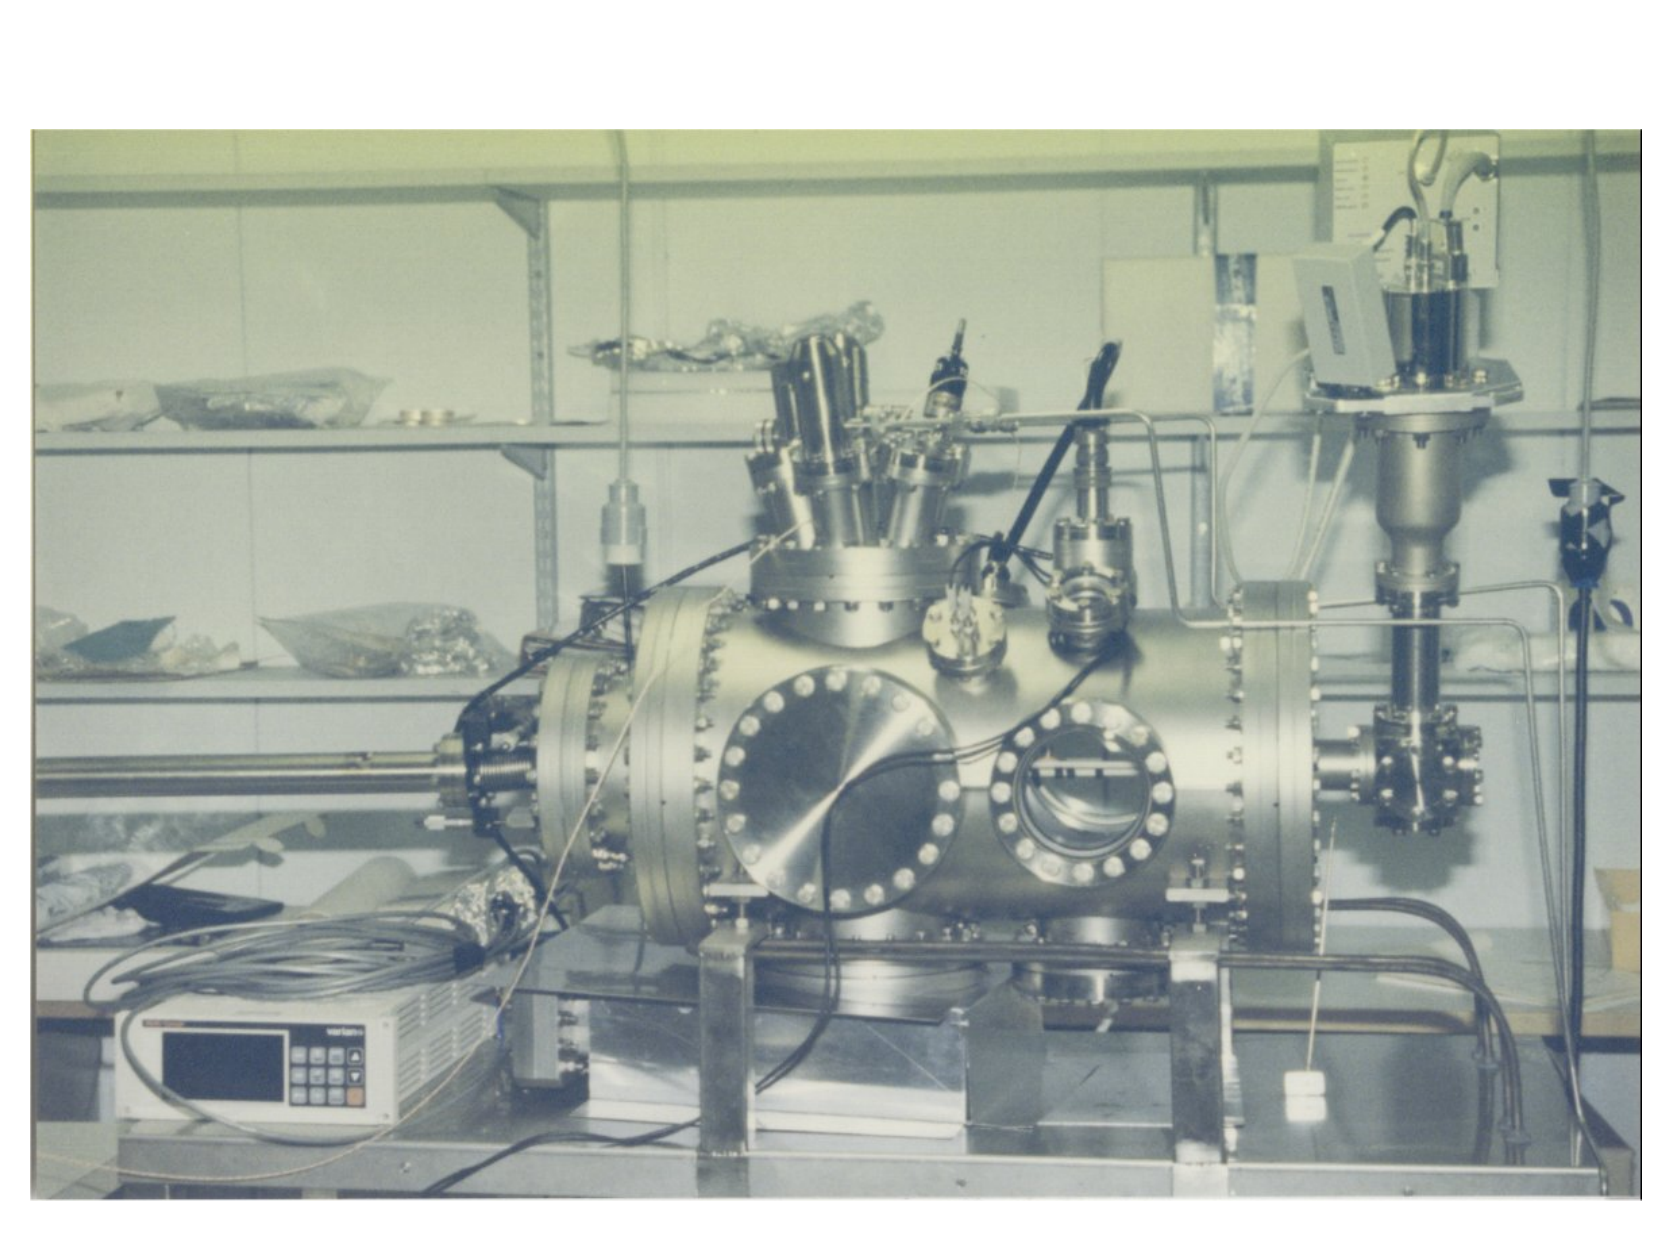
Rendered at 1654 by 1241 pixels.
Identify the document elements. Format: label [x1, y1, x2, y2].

picture [30, 129, 1642, 1201]
